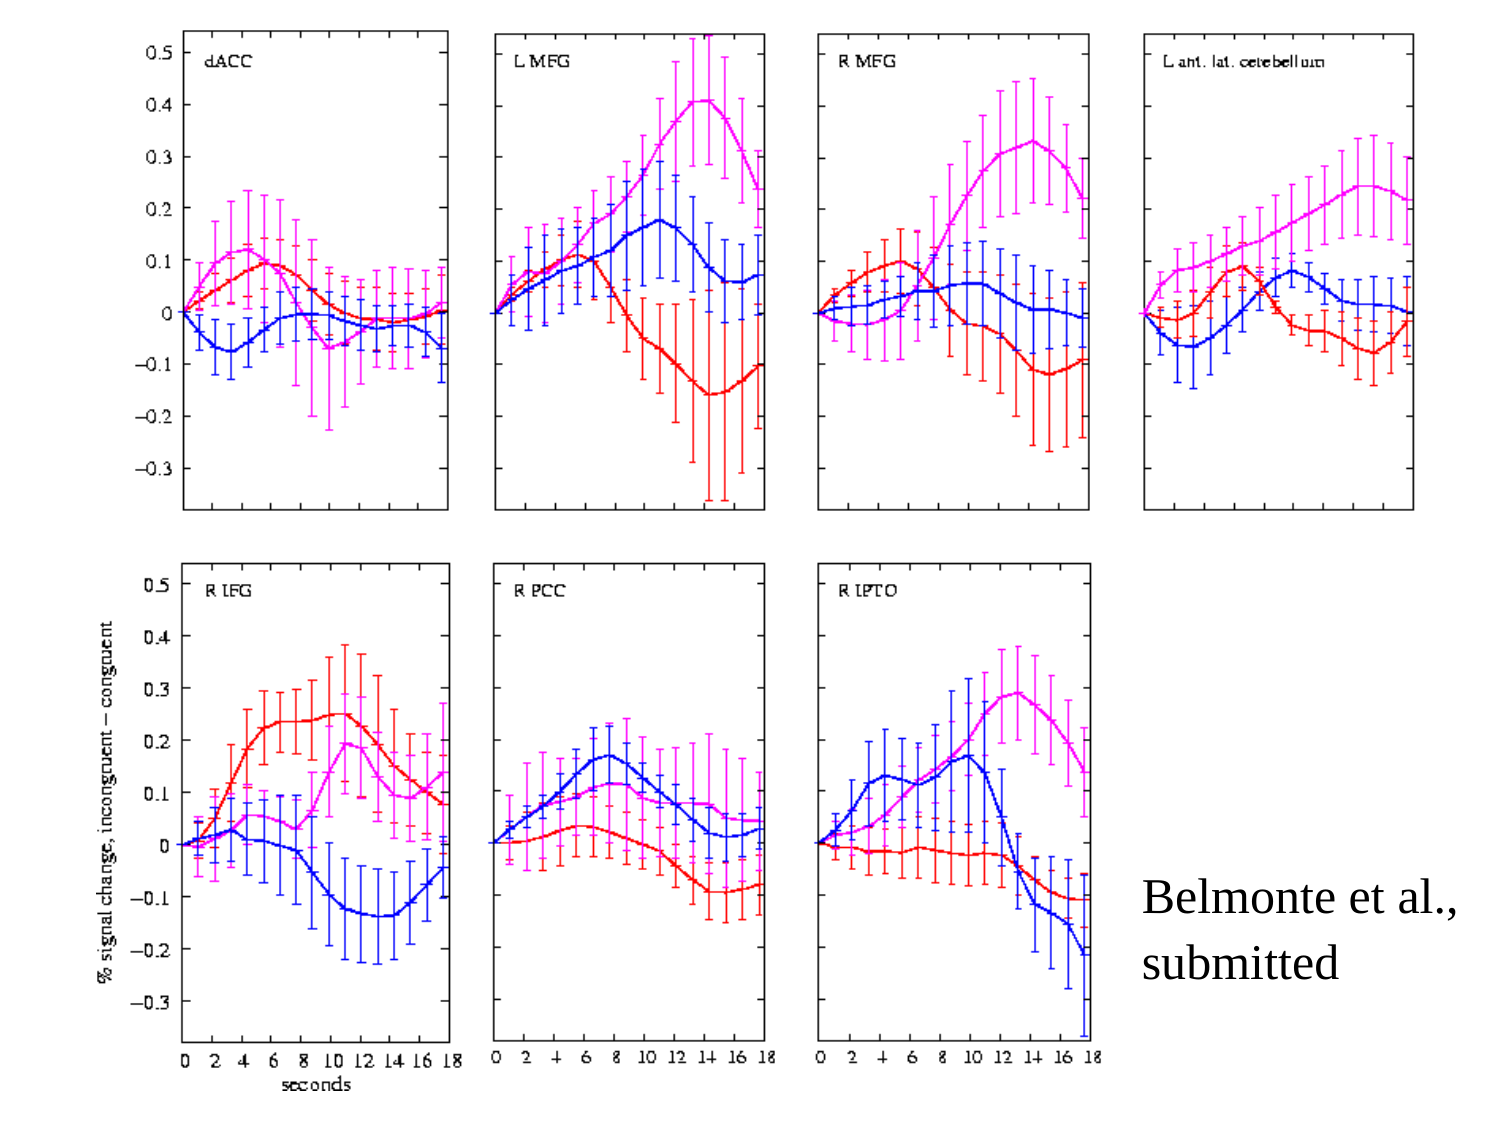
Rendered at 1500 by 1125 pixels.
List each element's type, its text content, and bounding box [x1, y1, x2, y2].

title Belmonte et al., submitted [1127, 562, 1481, 1056]
picture [96, 29, 1416, 1091]
